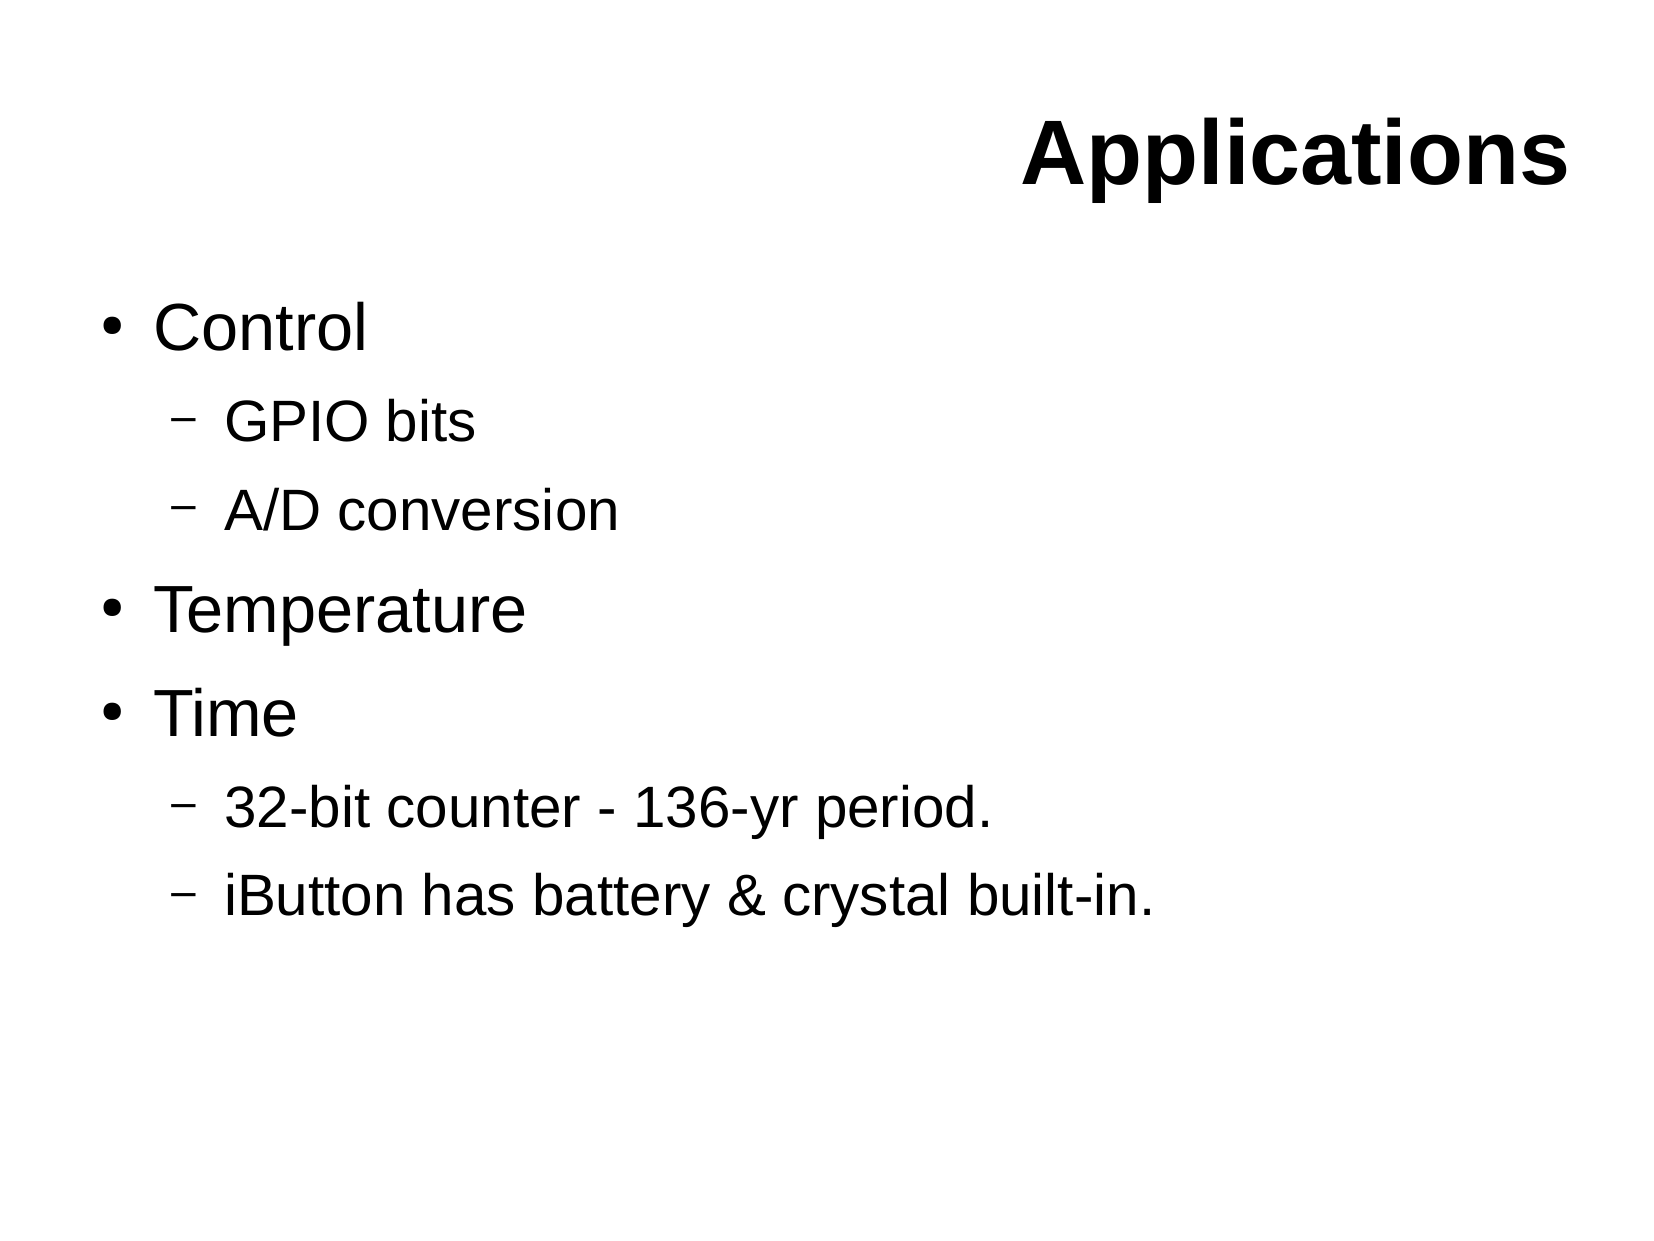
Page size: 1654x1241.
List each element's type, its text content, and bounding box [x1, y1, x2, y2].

title Applications [82, 49, 1571, 257]
list Control GPIO bits A/D conversion Temperature Time 32-bit counter - 136-yr period. iButton has battery & crystal built-in. [82, 290, 1571, 1010]
